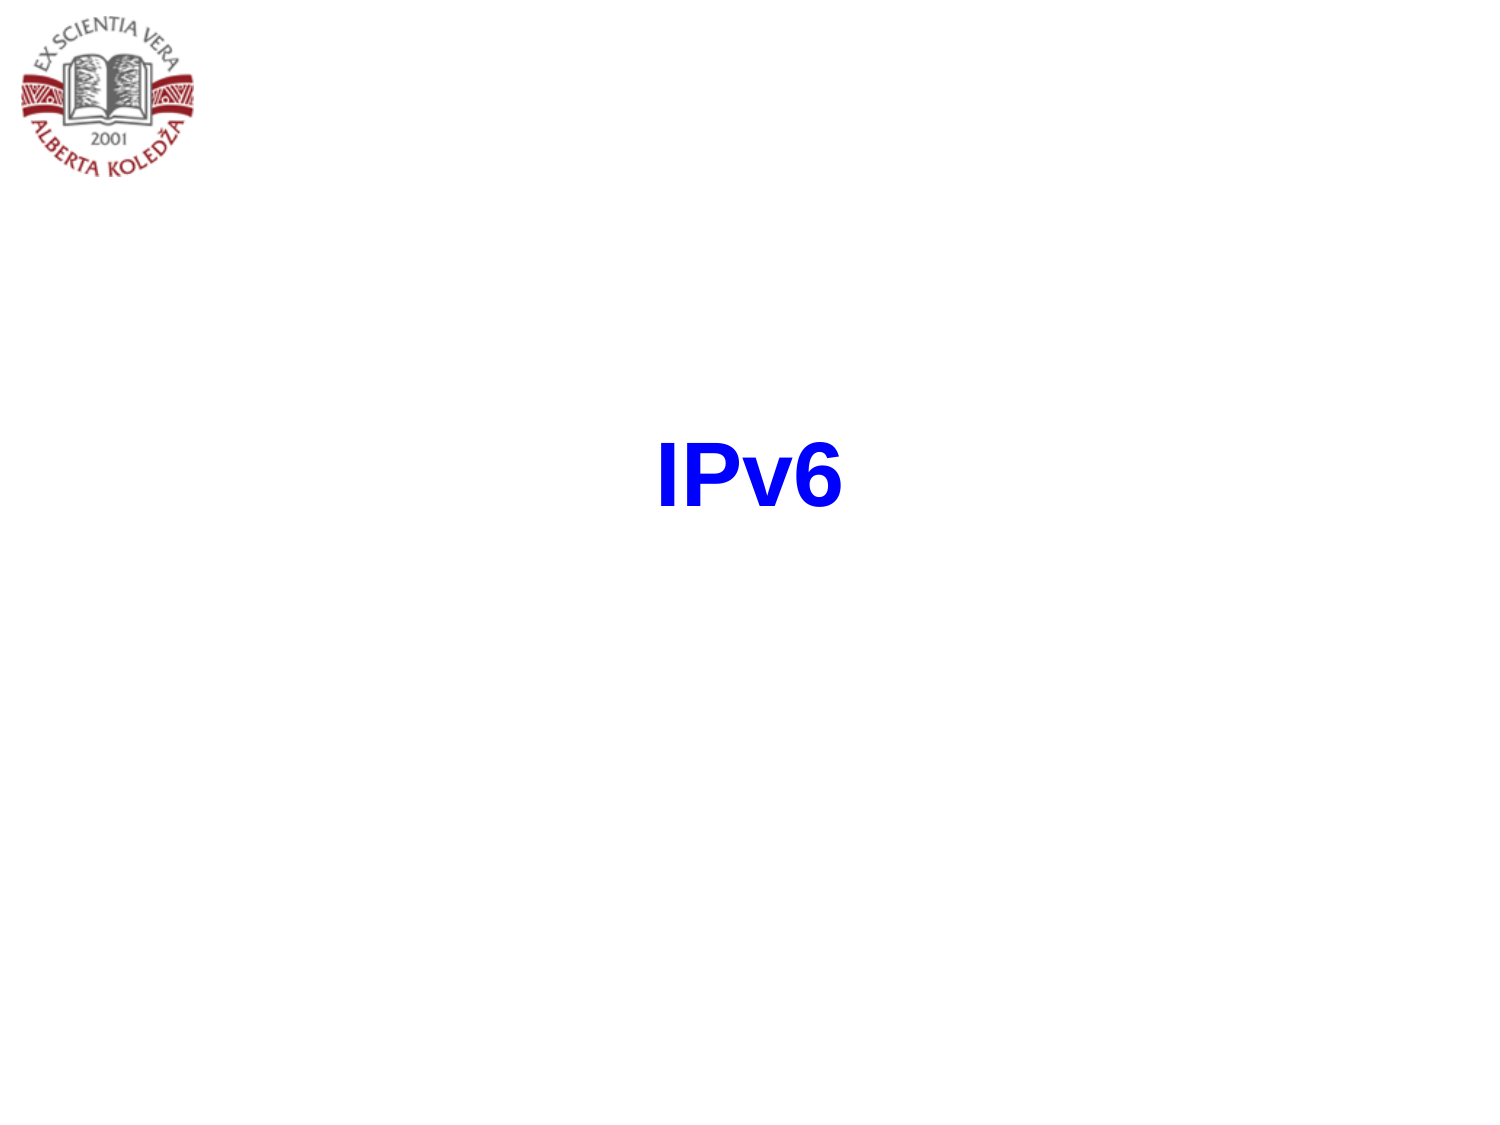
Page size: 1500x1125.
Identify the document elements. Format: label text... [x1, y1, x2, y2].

picture [21, 16, 194, 177]
title IPv6 [112, 349, 1388, 591]
